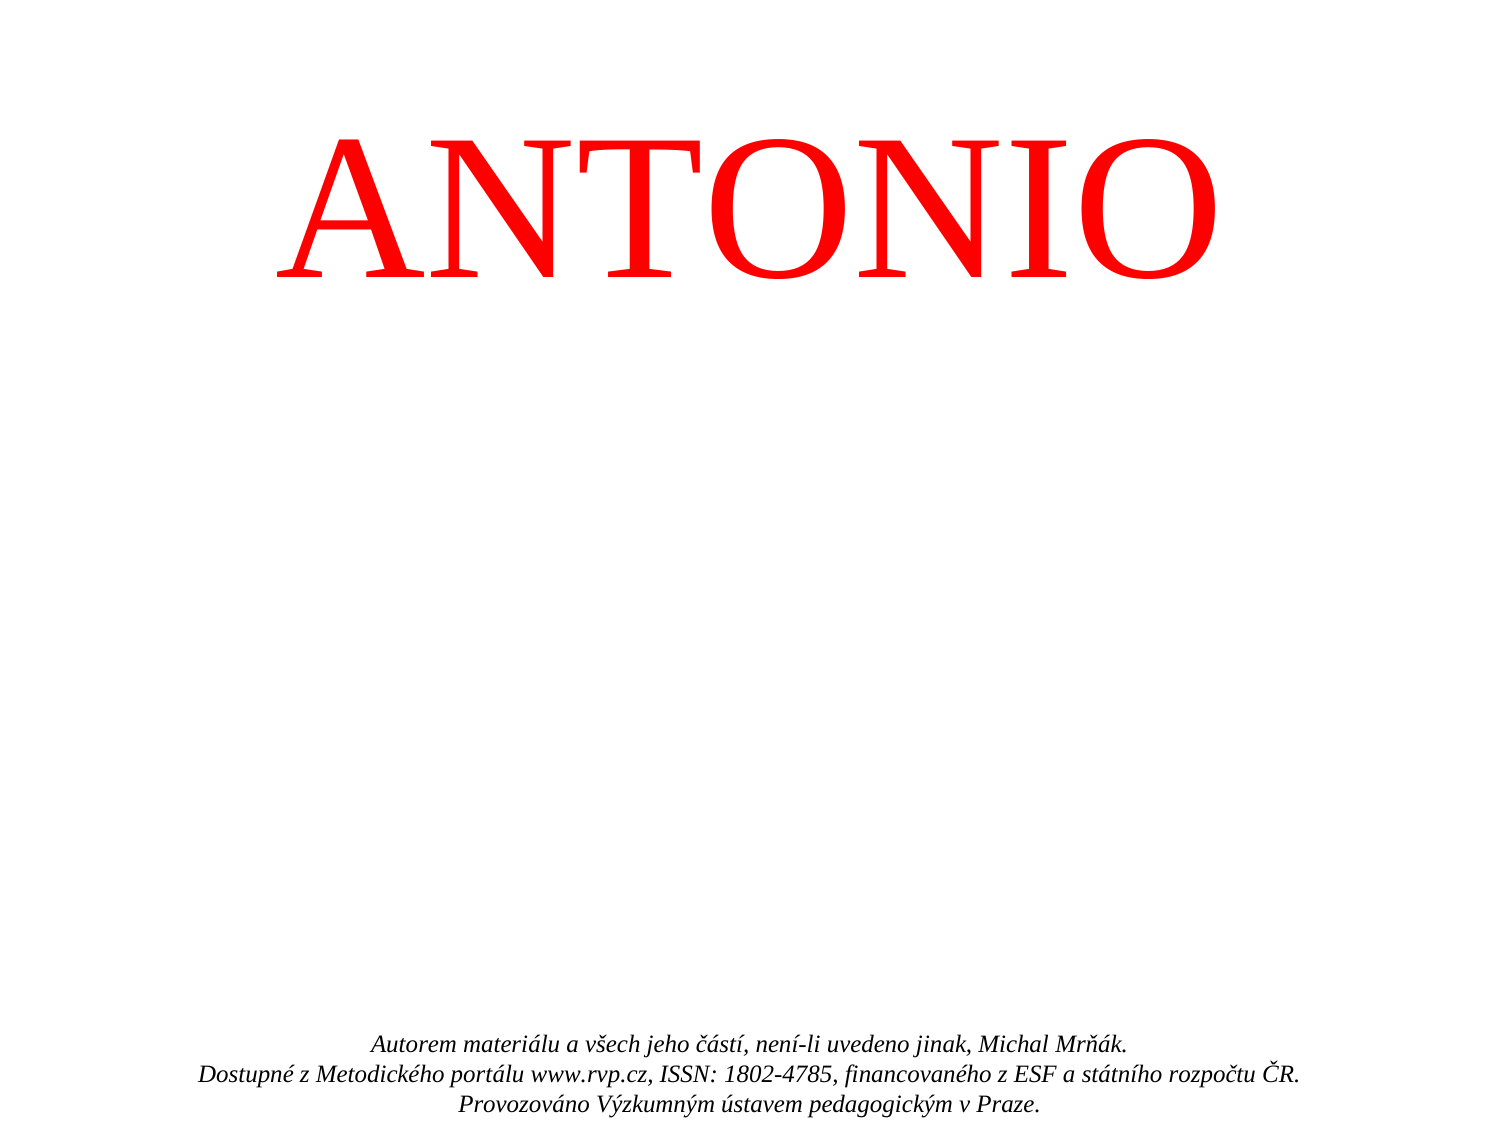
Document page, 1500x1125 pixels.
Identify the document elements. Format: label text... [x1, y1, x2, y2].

title ANTONIO [112, 61, 1388, 327]
text_box Autorem materiálu a všech jeho částí, není-li uvedeno jinak, Michal Mrňák. Dostupné z Metodického portálu www.rvp.cz, ISSN: 1802-4785, financovaného z ESF a státního rozpočtu ČR. Provozováno Výzkumným ústavem pedagogickým v Praze. [0, 1020, 1500, 1125]
